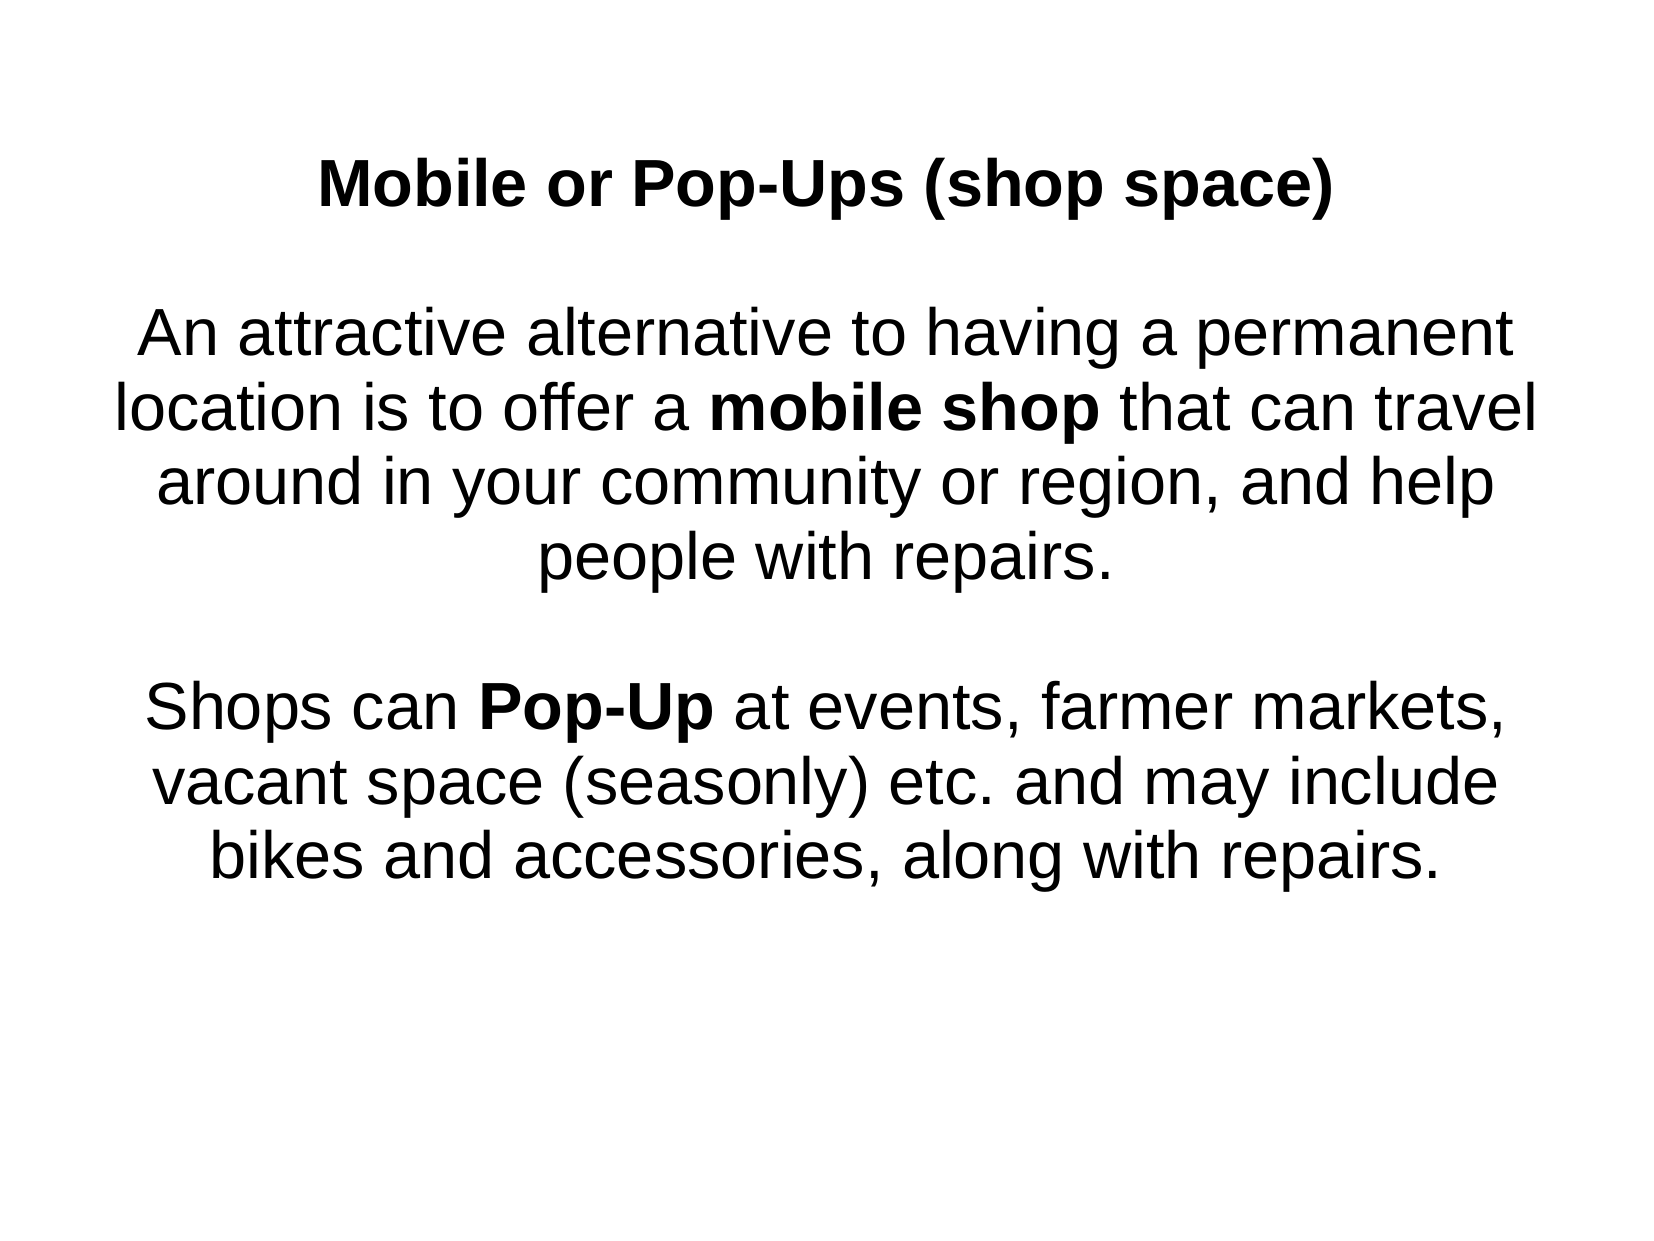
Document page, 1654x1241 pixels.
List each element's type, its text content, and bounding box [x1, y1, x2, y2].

subtitle Mobile or Pop-Ups (shop space) An attractive alternative to having a permanent location is to offer a mobile shop that can travel around in your community or region, and help people with repairs. Shops can Pop-Up at events, farmer markets, vacant space (seasonly) etc. and may include bikes and accessories, along with repairs. [82, 76, 1571, 1037]
